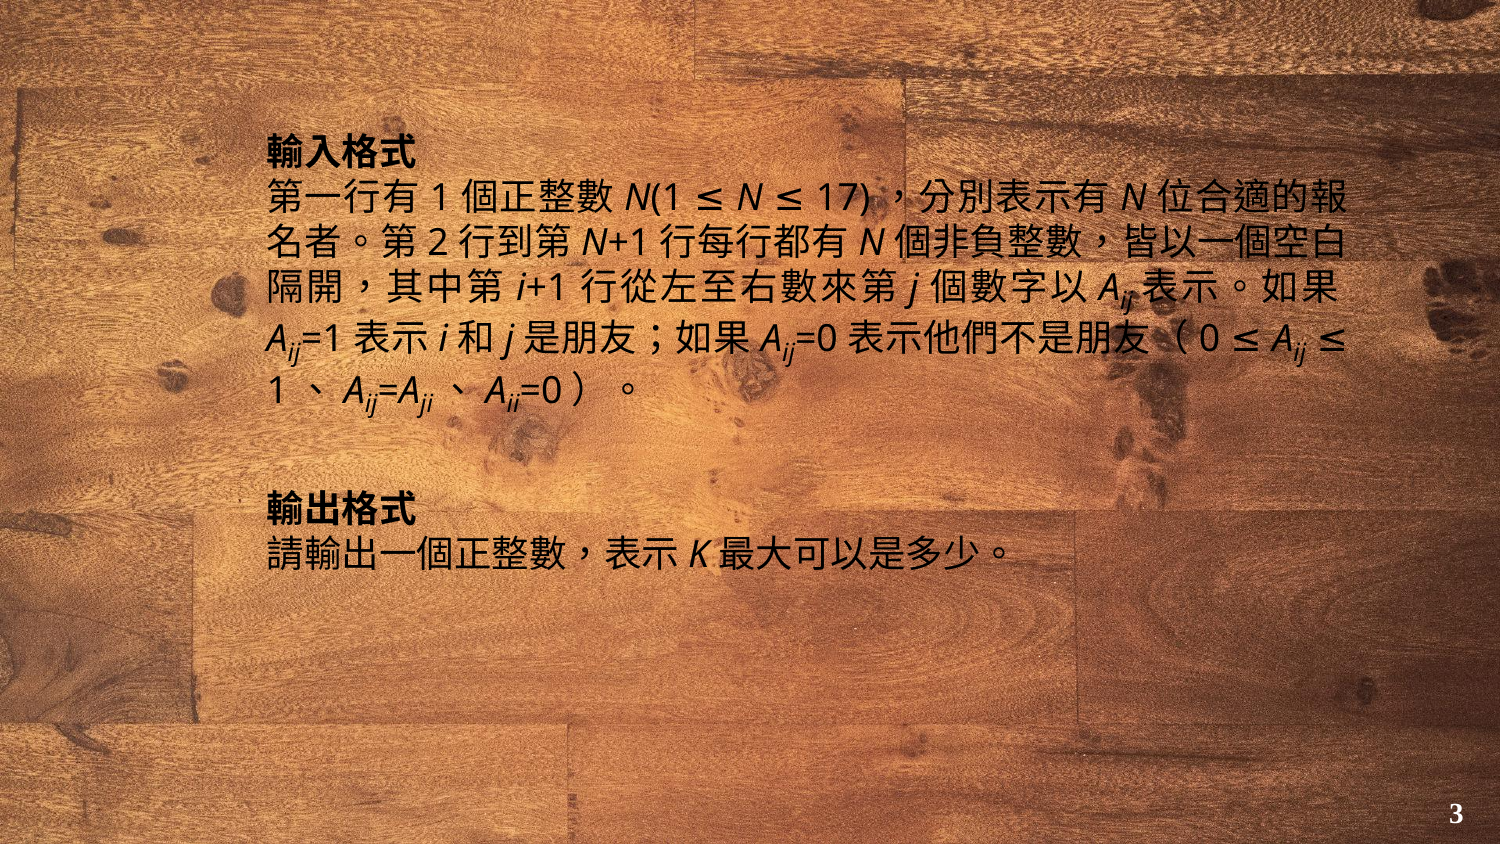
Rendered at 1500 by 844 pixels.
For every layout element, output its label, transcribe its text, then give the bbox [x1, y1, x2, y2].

list 輸入格式 第一行有1個正整數N(1 ≤ N ≤ 17)，分別表示有N位合適的報名者。第2行到第N+1行每行都有N個非負整數，皆以一個空白隔開，其中第i+1行從左至右數來第j個數字以Aij表示。如果Aij=1表示i和j是朋友；如果Aij=0表示他們不是朋友（0 ≤ Aij ≤ 1、Aij=Aji、Aii=0）。 輸出格式 請輸出一個正整數，表示K最大可以是多少。 [251, 97, 1364, 723]
slide_number 4 [1434, 779, 1500, 844]
